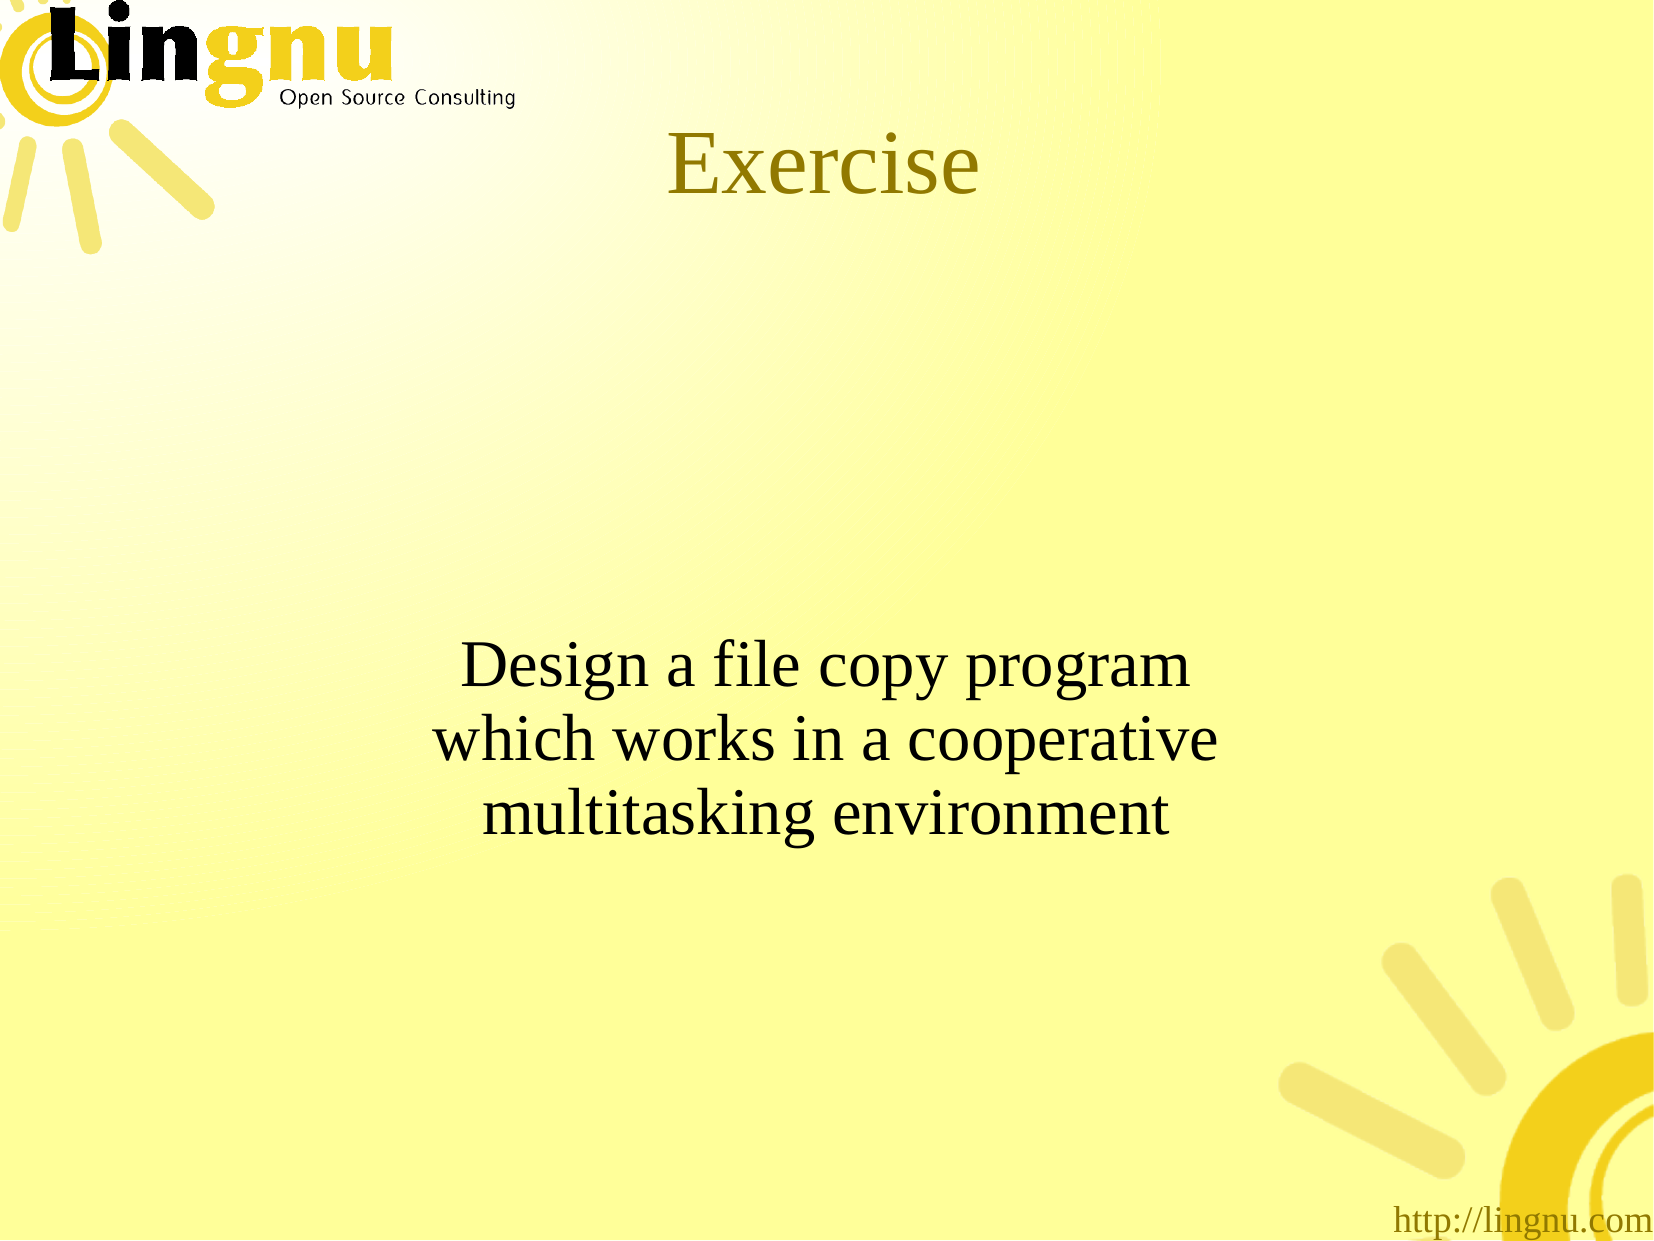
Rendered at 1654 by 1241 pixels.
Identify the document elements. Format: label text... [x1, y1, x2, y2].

title Exercise [118, 58, 1531, 265]
subtitle Design a file copy program which works in a cooperative multitasking environment [29, 265, 1625, 1211]
picture [0, 0, 516, 256]
picture [1256, 871, 1654, 1241]
